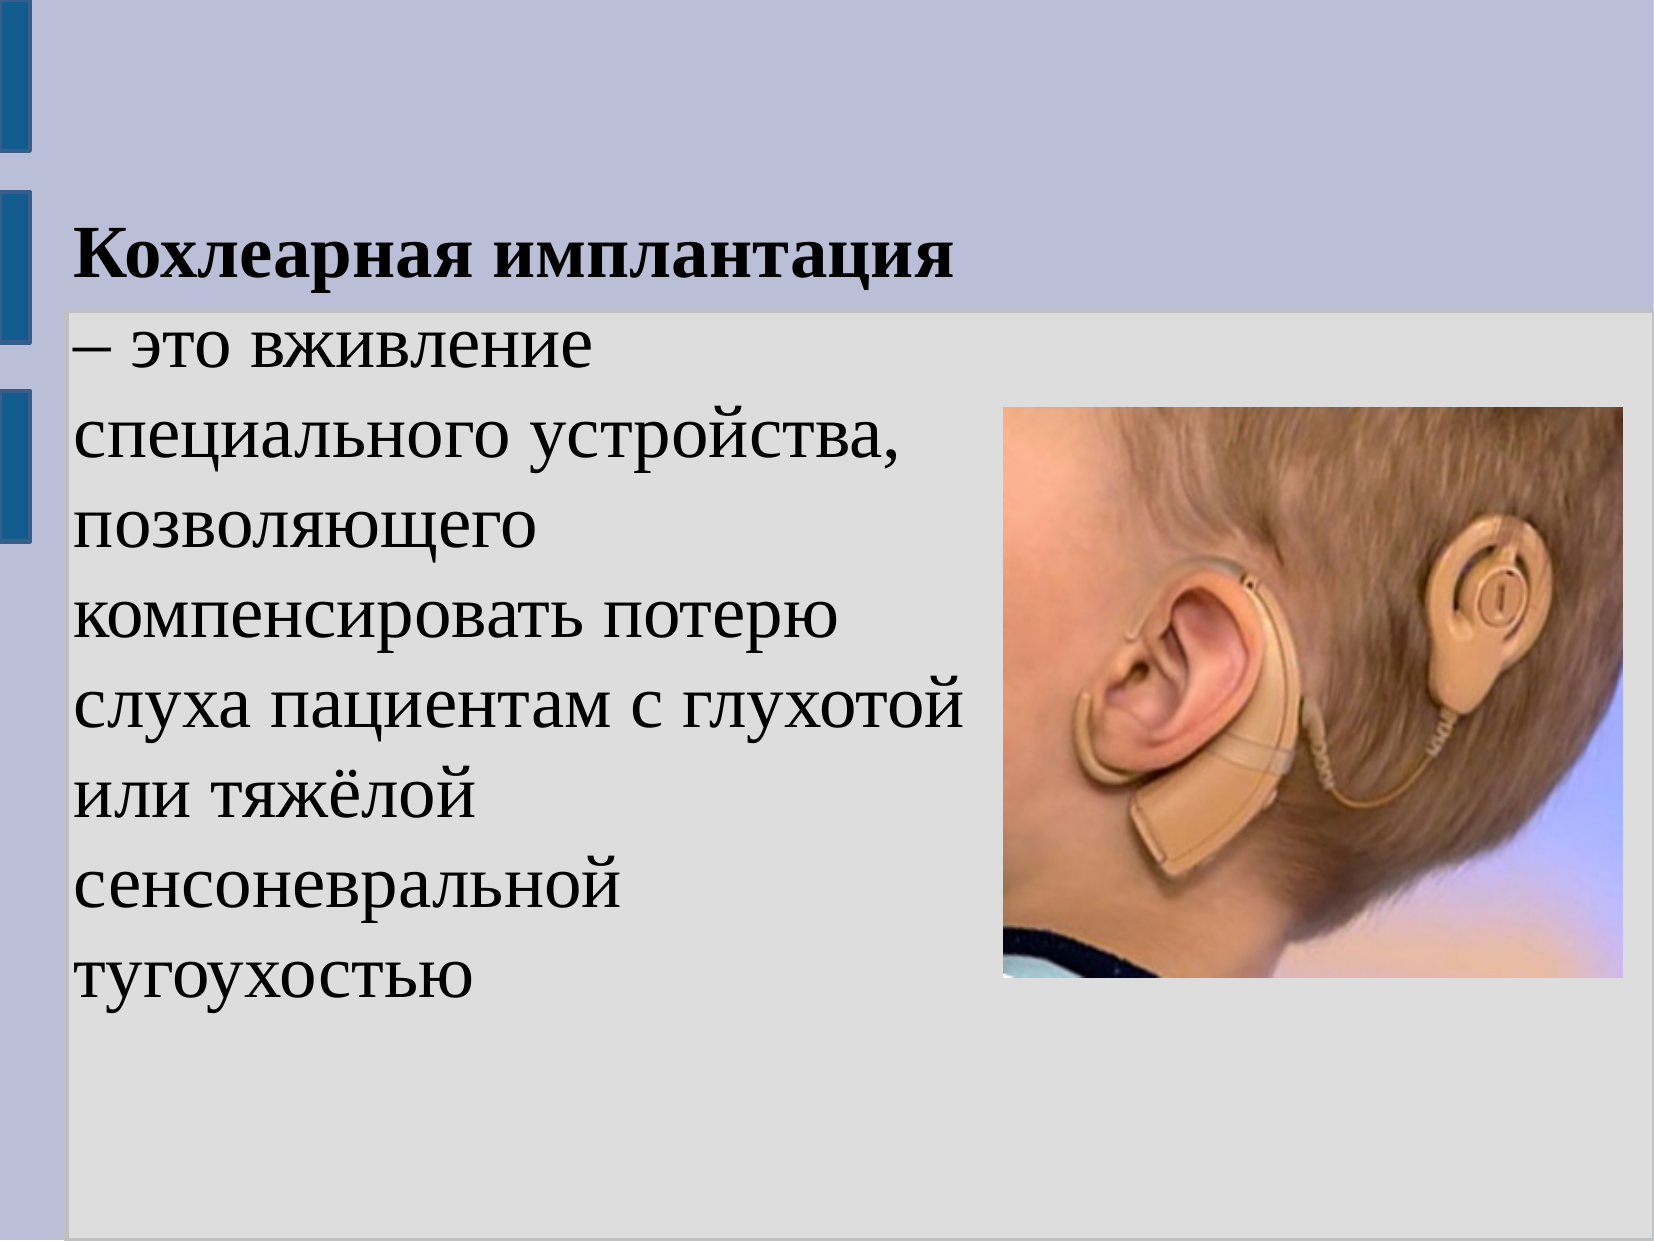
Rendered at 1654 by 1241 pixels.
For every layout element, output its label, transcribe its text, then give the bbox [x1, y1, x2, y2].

picture [1003, 407, 1623, 978]
text_box Кохлеарная имплантация – это вживление специального устройства, позволяющего компенсировать потерю слуха пациентам с глухотой или тяжёлой сенсоневральной тугоухостью [58, 194, 993, 1028]
